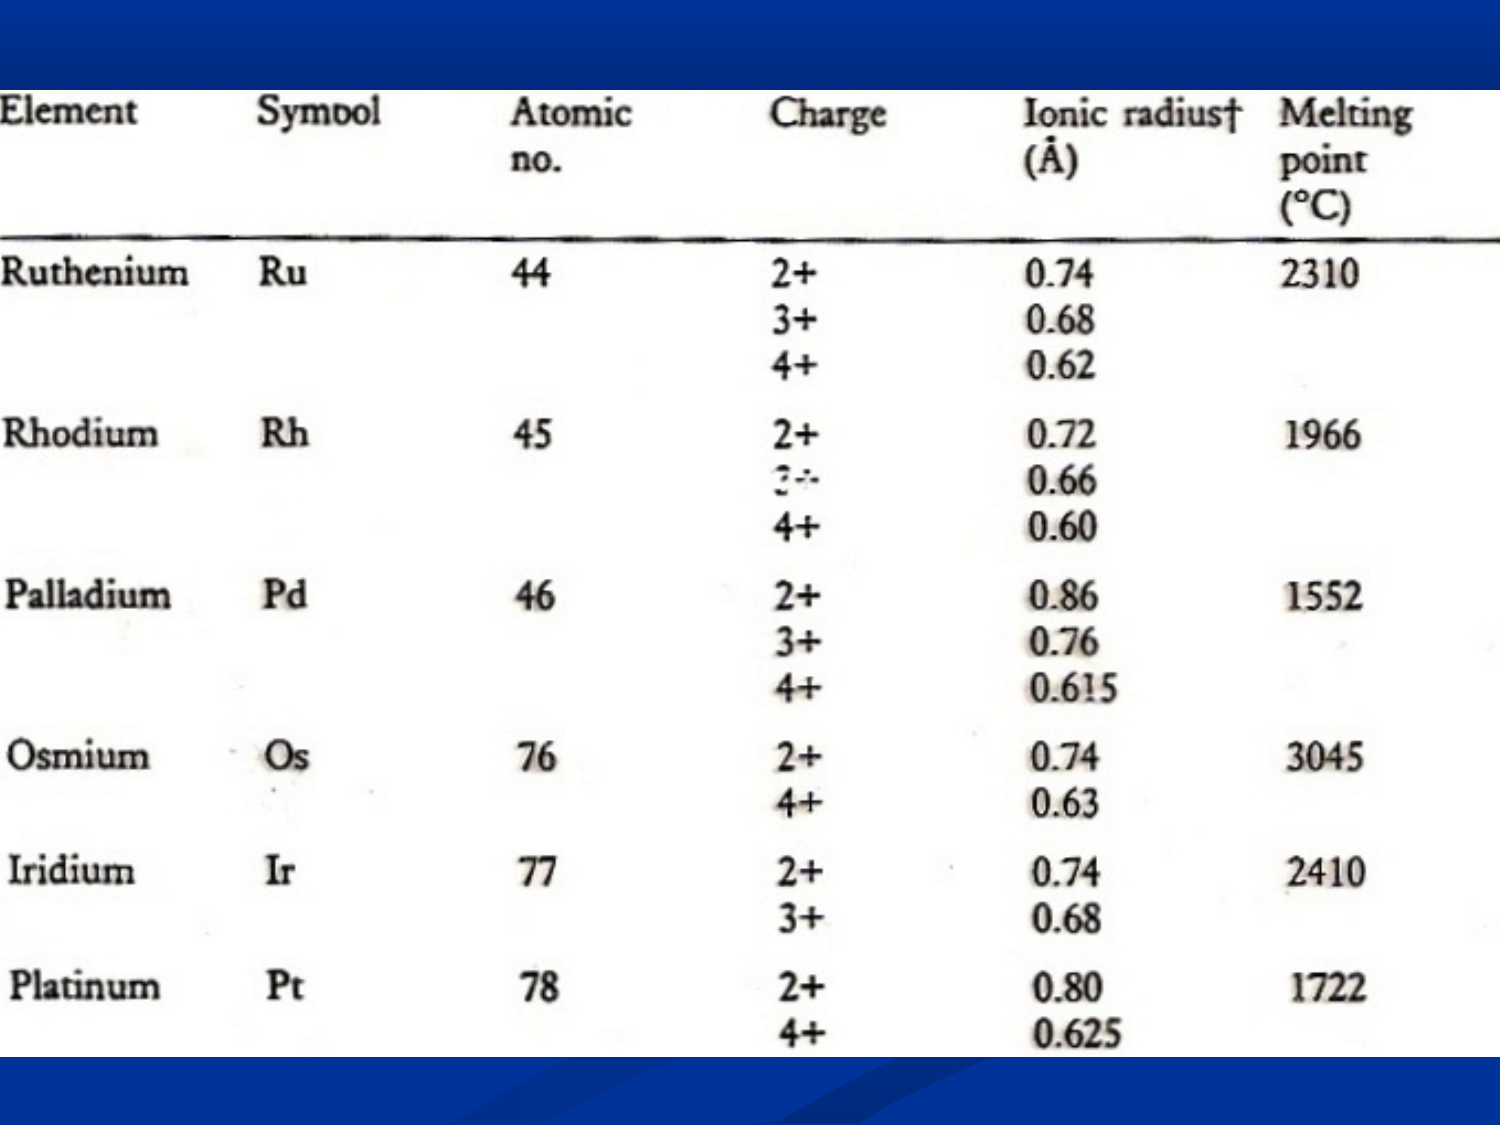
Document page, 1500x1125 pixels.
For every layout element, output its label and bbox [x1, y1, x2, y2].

picture [0, 90, 1500, 1057]
